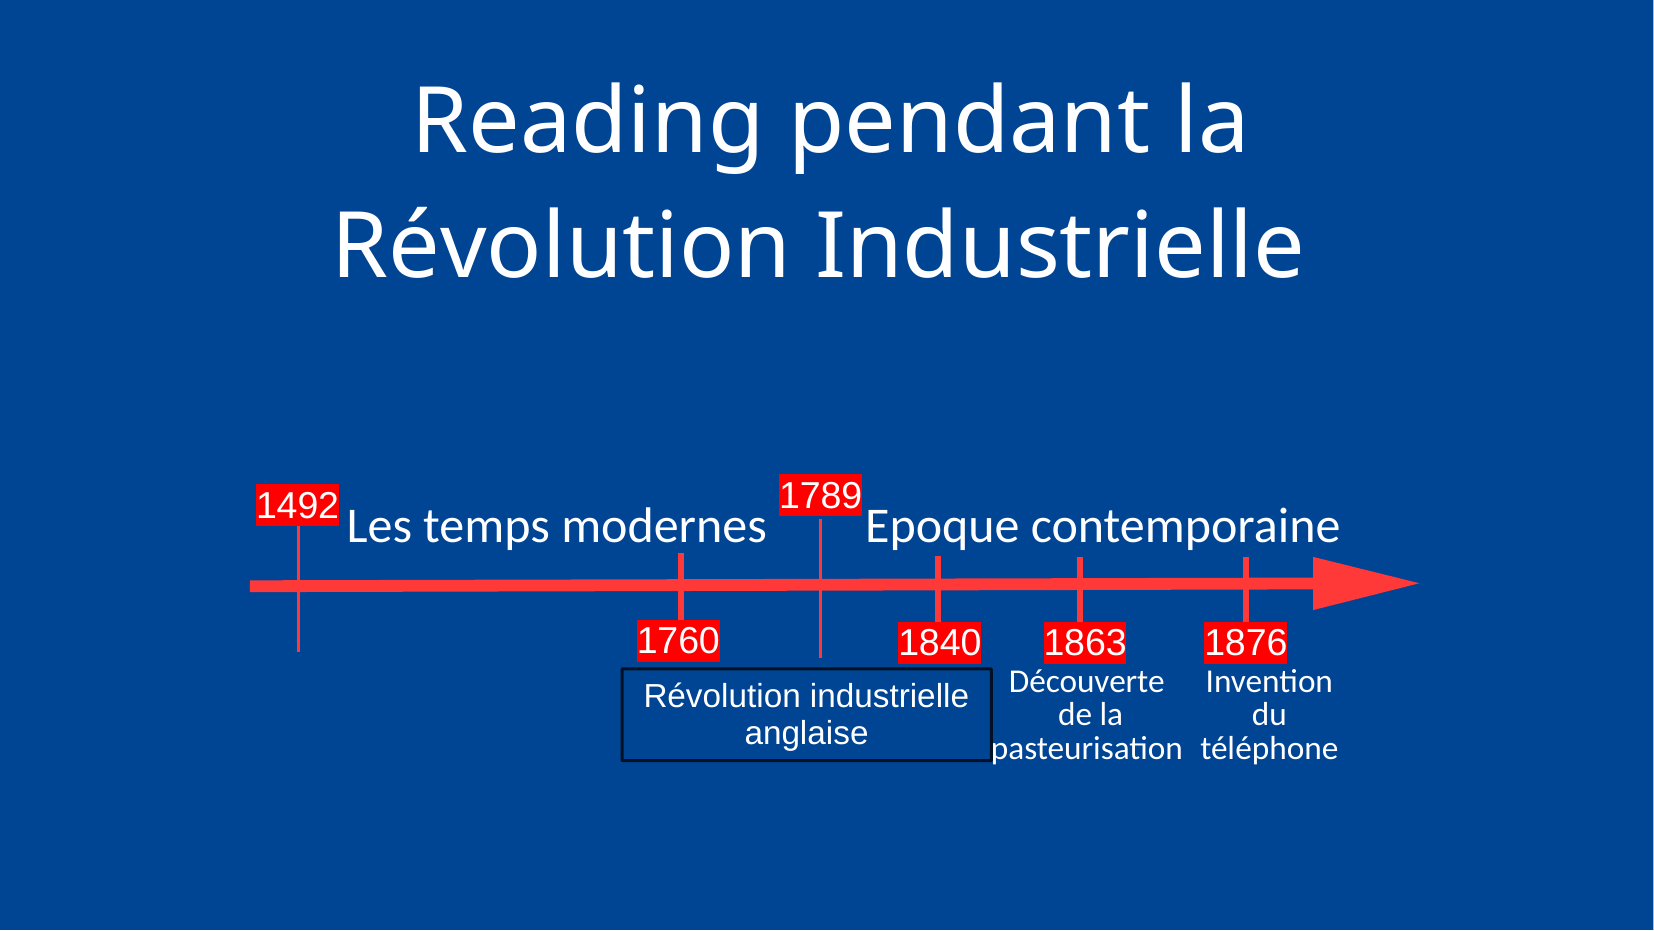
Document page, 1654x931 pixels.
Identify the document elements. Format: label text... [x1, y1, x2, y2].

text_box 1760 [622, 624, 742, 667]
text_box 1840 [883, 614, 1003, 667]
text_box Epoque contemporaine [850, 497, 1407, 612]
text_box Les temps modernes [331, 497, 834, 624]
text_box 1789 [764, 466, 898, 566]
text_box 1492 [241, 476, 358, 552]
text_box Invention du téléphone [1178, 660, 1361, 809]
text_box Découverte de la pasteurisation [971, 660, 1178, 809]
text_box 1876 [1189, 614, 1309, 660]
text_box 1863 [1028, 614, 1149, 660]
text_box Reading pendant la Révolution Industrielle [265, 54, 1397, 390]
text_box Révolution industrielle anglaise [622, 668, 971, 761]
